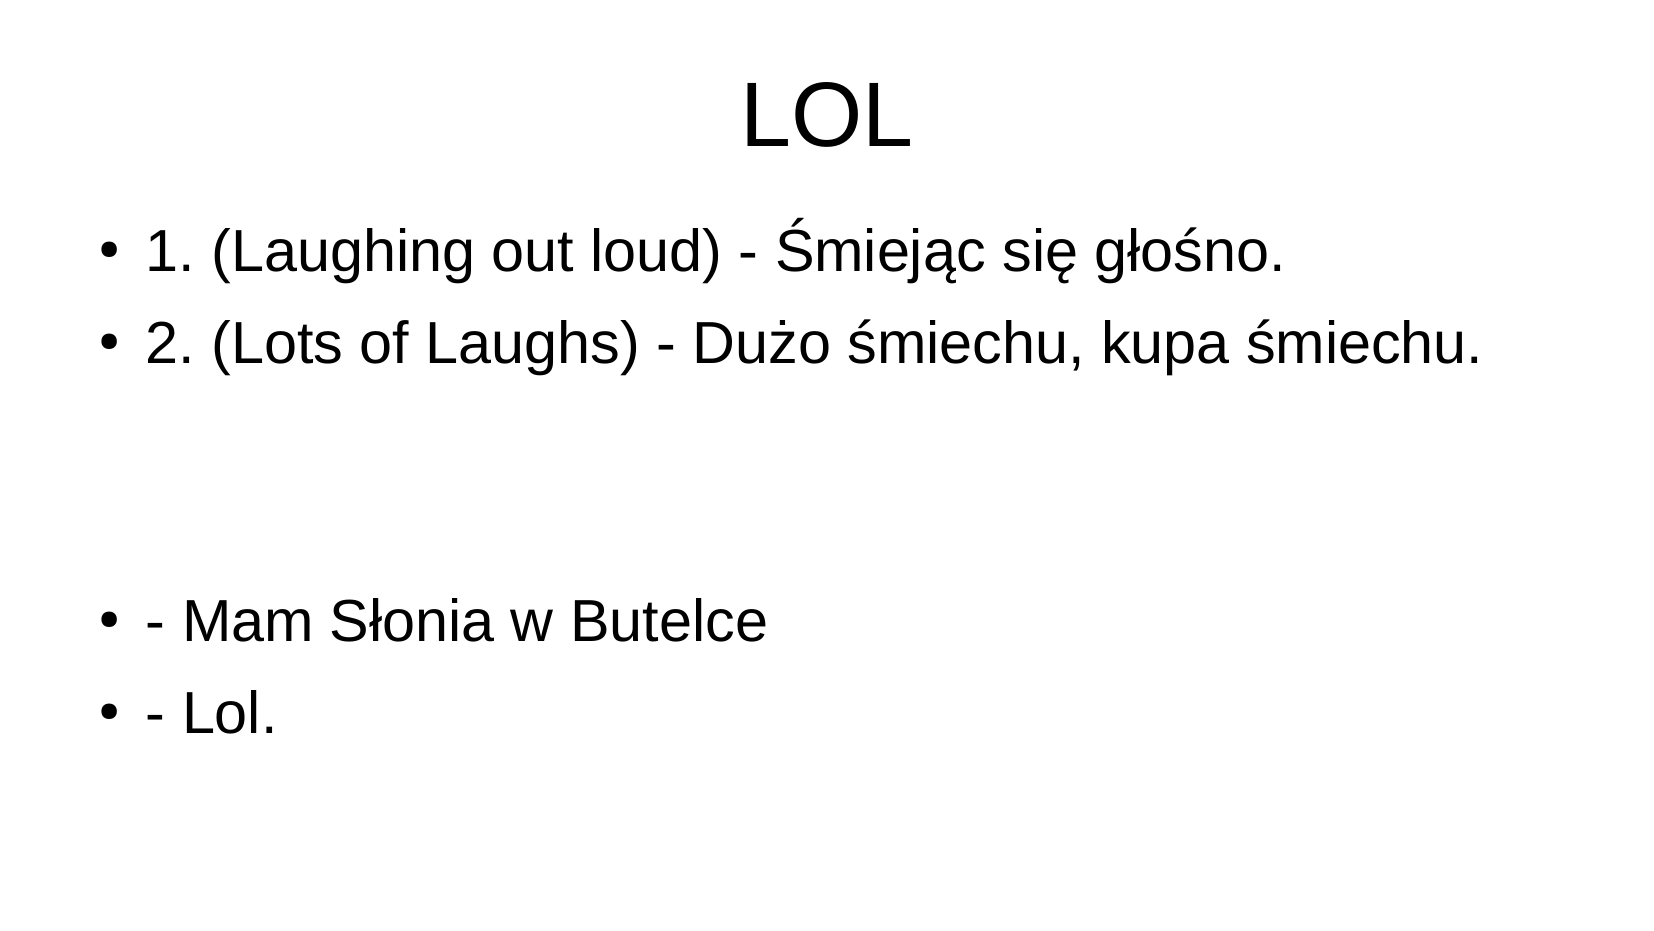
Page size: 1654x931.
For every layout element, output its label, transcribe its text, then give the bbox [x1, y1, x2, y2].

list 1. (Laughing out loud) - Śmiejąc się głośno. 2. (Lots of Laughs) - Dużo śmiechu, kupa śmiechu. - Mam Słonia w Butelce - Lol. [82, 217, 1571, 758]
title LOL [82, 37, 1571, 193]
